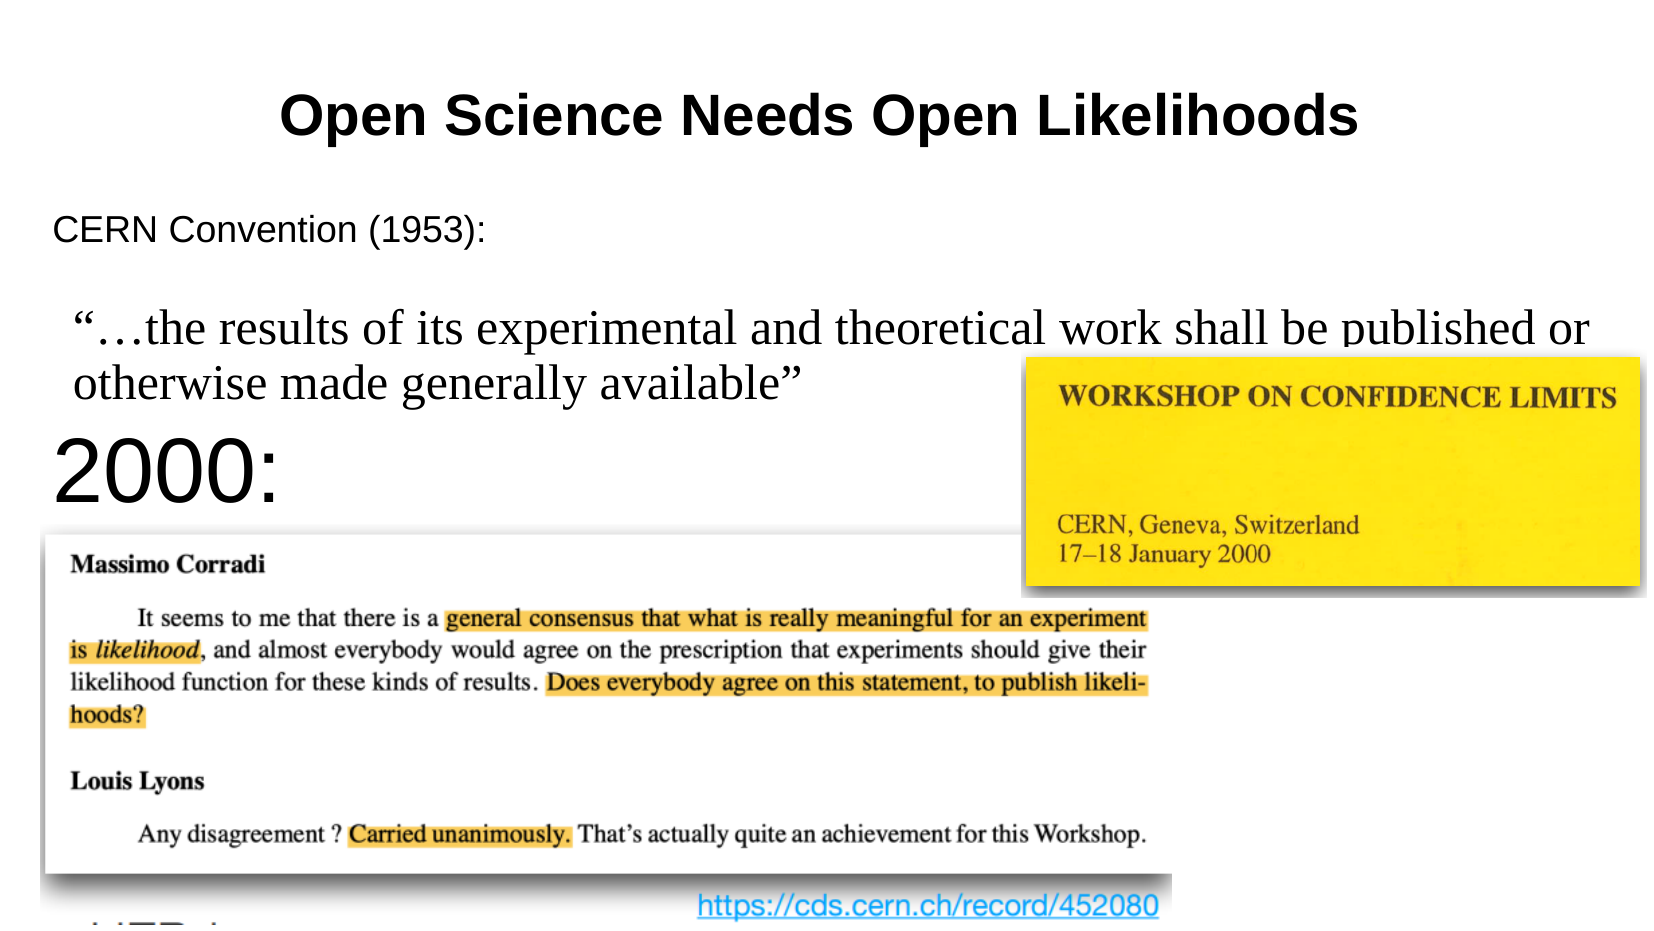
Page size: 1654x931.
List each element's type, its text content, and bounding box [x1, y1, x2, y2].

text_box CERN Convention (1953): [37, 201, 788, 259]
picture [40, 347, 1647, 925]
text_box Open Science Needs Open Likelihoods [163, 75, 1477, 155]
text_box “…the results of its experimental and theoretical work shall be published or otherwise made generally available” [58, 292, 1607, 419]
text_box 2000: [37, 412, 526, 530]
